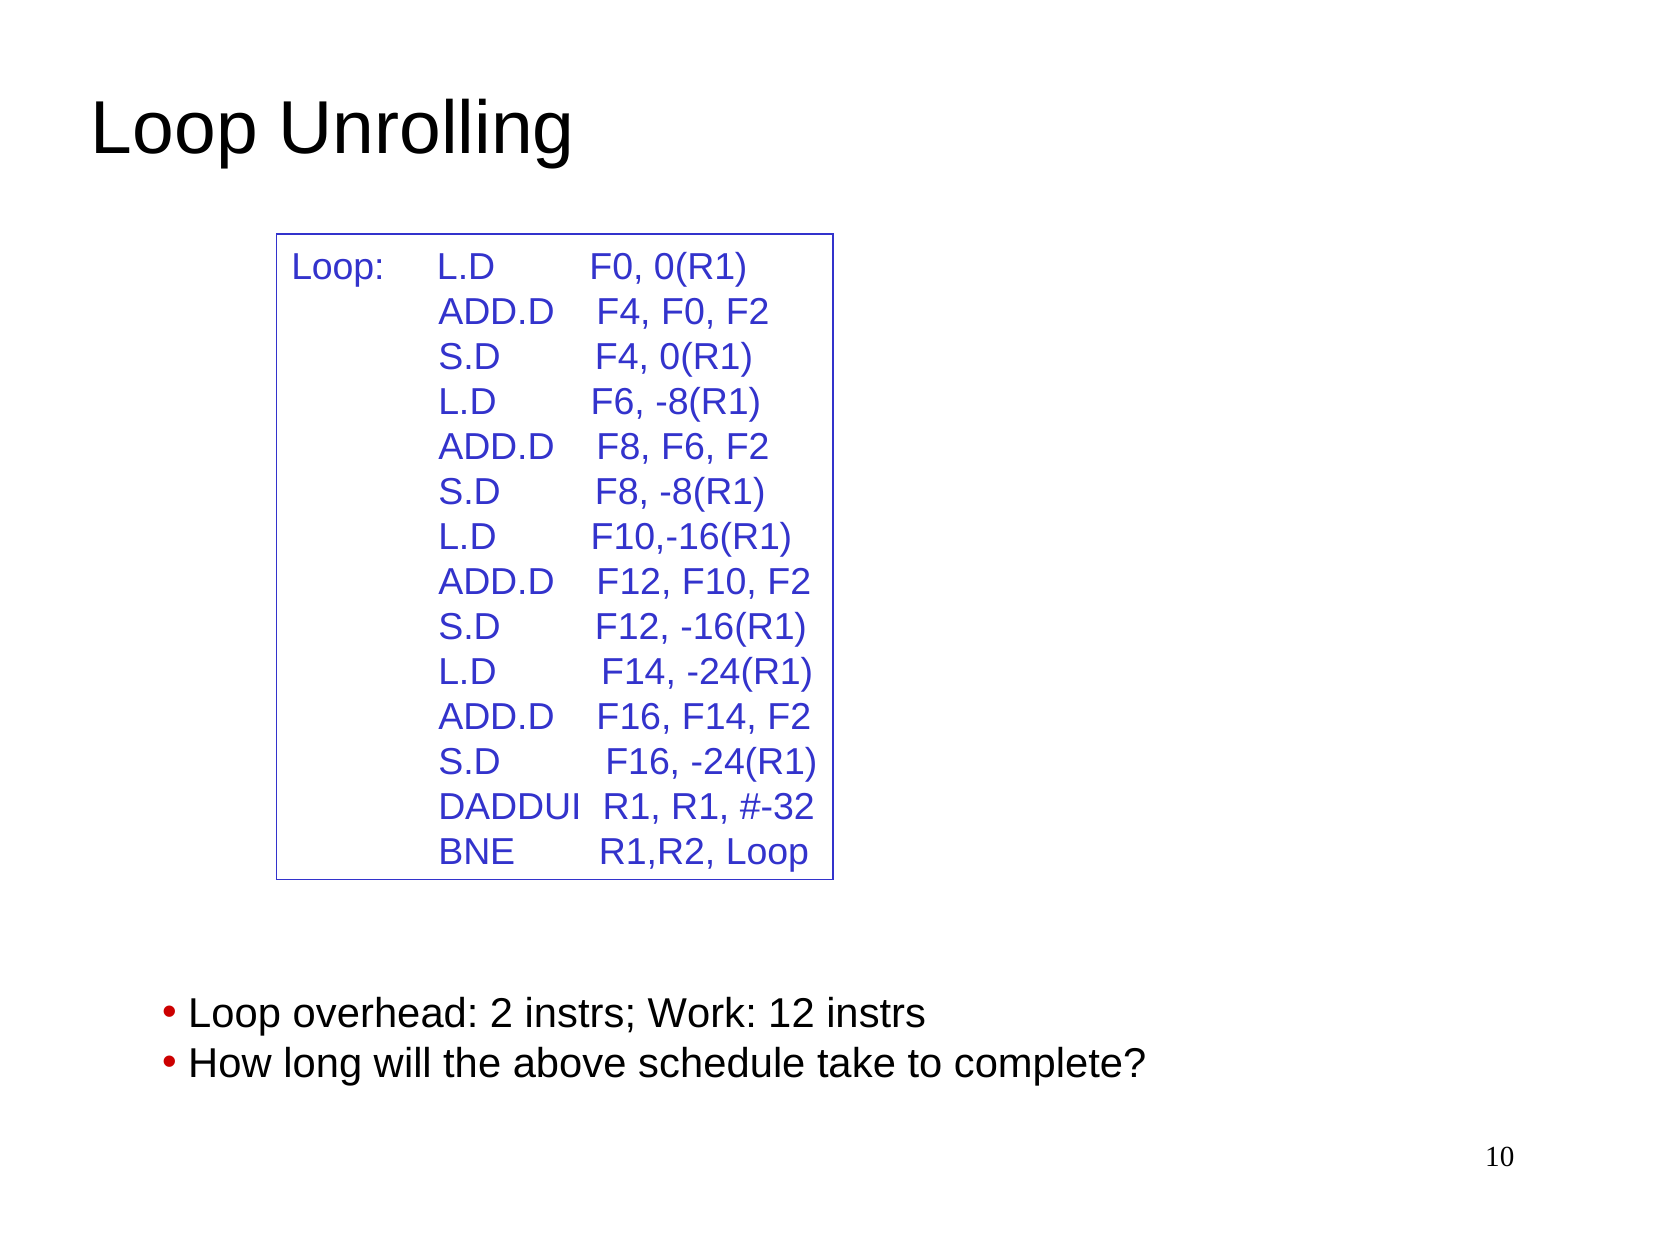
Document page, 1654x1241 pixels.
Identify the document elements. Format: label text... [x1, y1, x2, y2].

text_box Loop Unrolling [76, 71, 591, 177]
text_box Loop: L.D F0, 0(R1) ADD.D F4, F0, F2 S.D F4, 0(R1) L.D F6, -8(R1) ADD.D F8, F6, F2 S.D F8, -8(R1) L.D F10,-16(R1) ADD.D F12, F10, F2 S.D F12, -16(R1) L.D F14, -24(R1) ADD.D F16, F14, F2 S.D F16, -24(R1) DADDUI R1, R1, #-32 BNE R1,R2, Loop [276, 234, 833, 880]
text_box Loop overhead: 2 instrs; Work: 12 instrs How long will the above schedule take to complete? [147, 978, 1162, 1094]
text_box <number> [1185, 1129, 1530, 1213]
